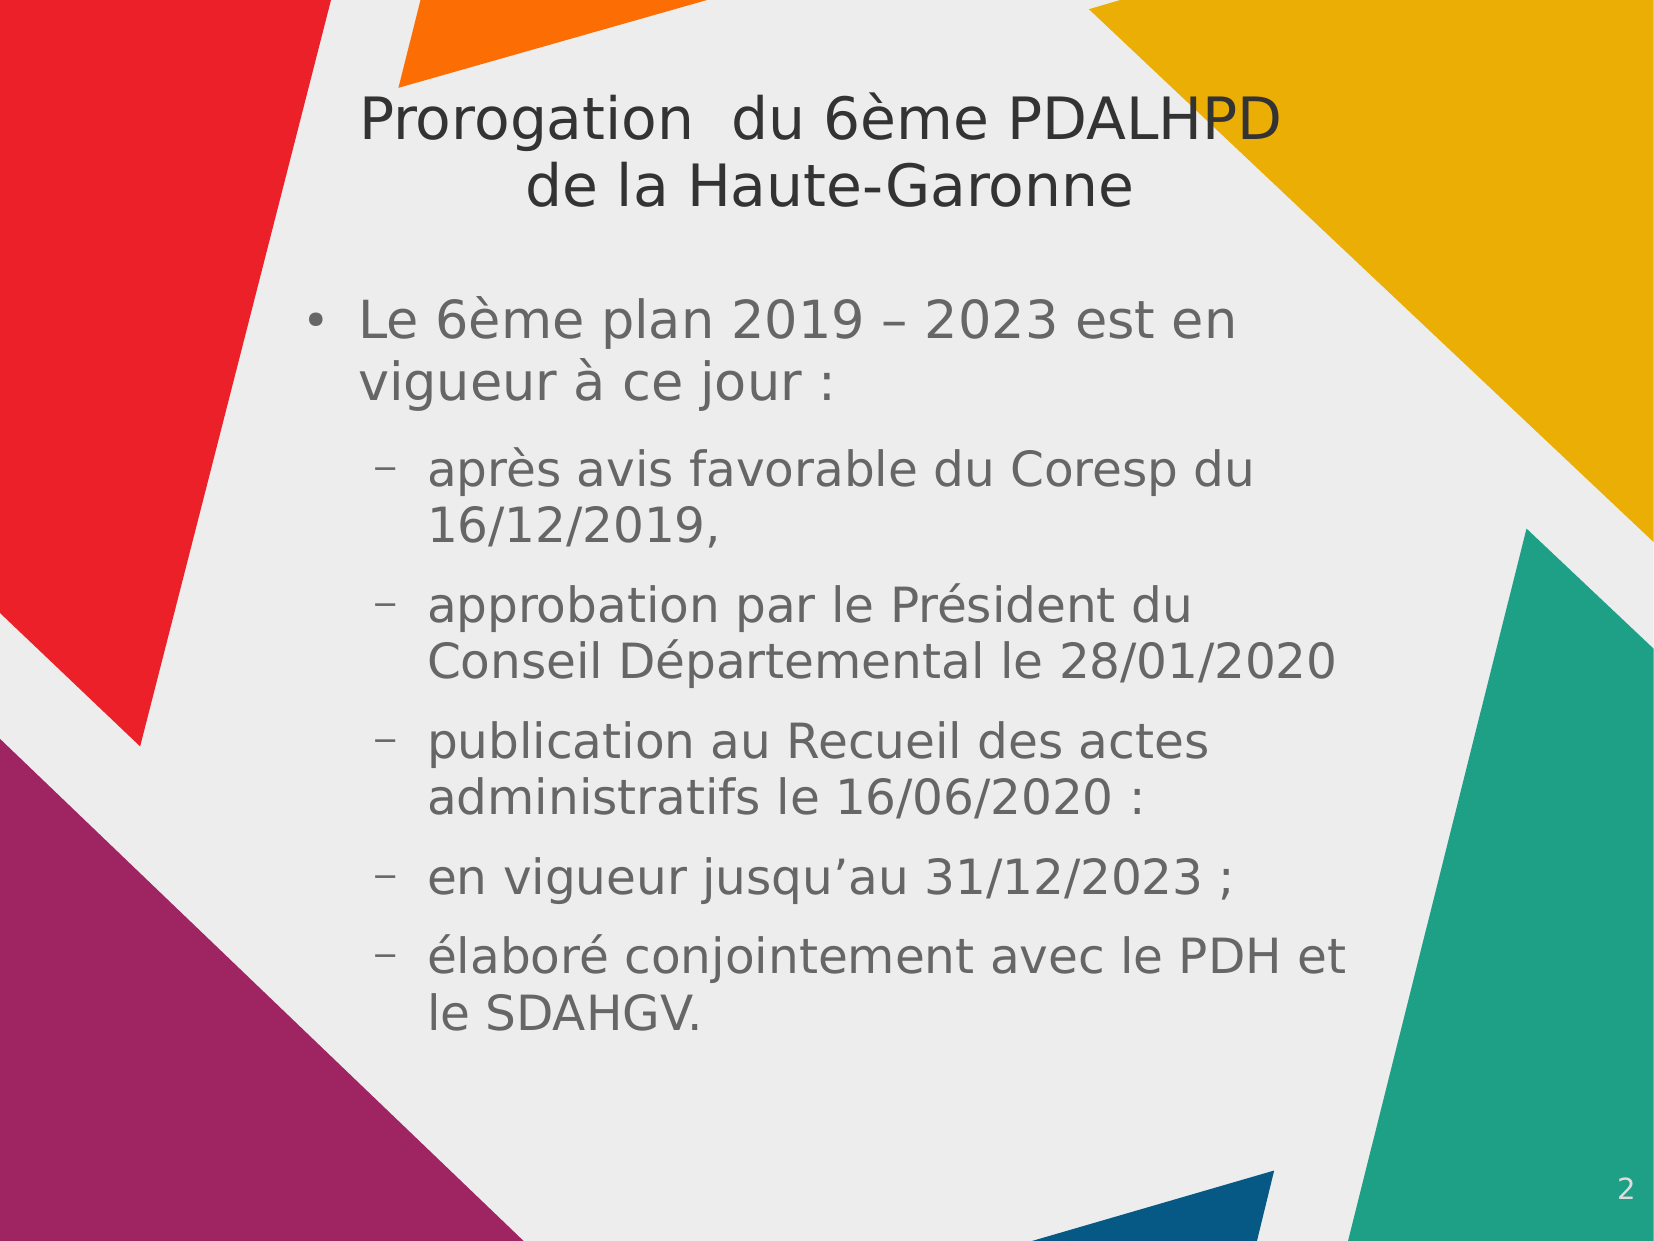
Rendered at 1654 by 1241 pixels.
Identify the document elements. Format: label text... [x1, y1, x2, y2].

title Prorogation du 6ème PDALHPD de la Haute-Garonne [289, 49, 1372, 257]
list Le 6ème plan 2019 – 2023 est en vigueur à ce jour : après avis favorable du Coresp du 16/12/2019, approbation par le Président du Conseil Départemental le 28/01/2020 publication au Recueil des actes administratifs le 16/06/2020 : en vigueur jusqu’au 31/12/2023 ; élaboré conjointement avec le PDH et le SDAHGV. [289, 290, 1372, 1090]
